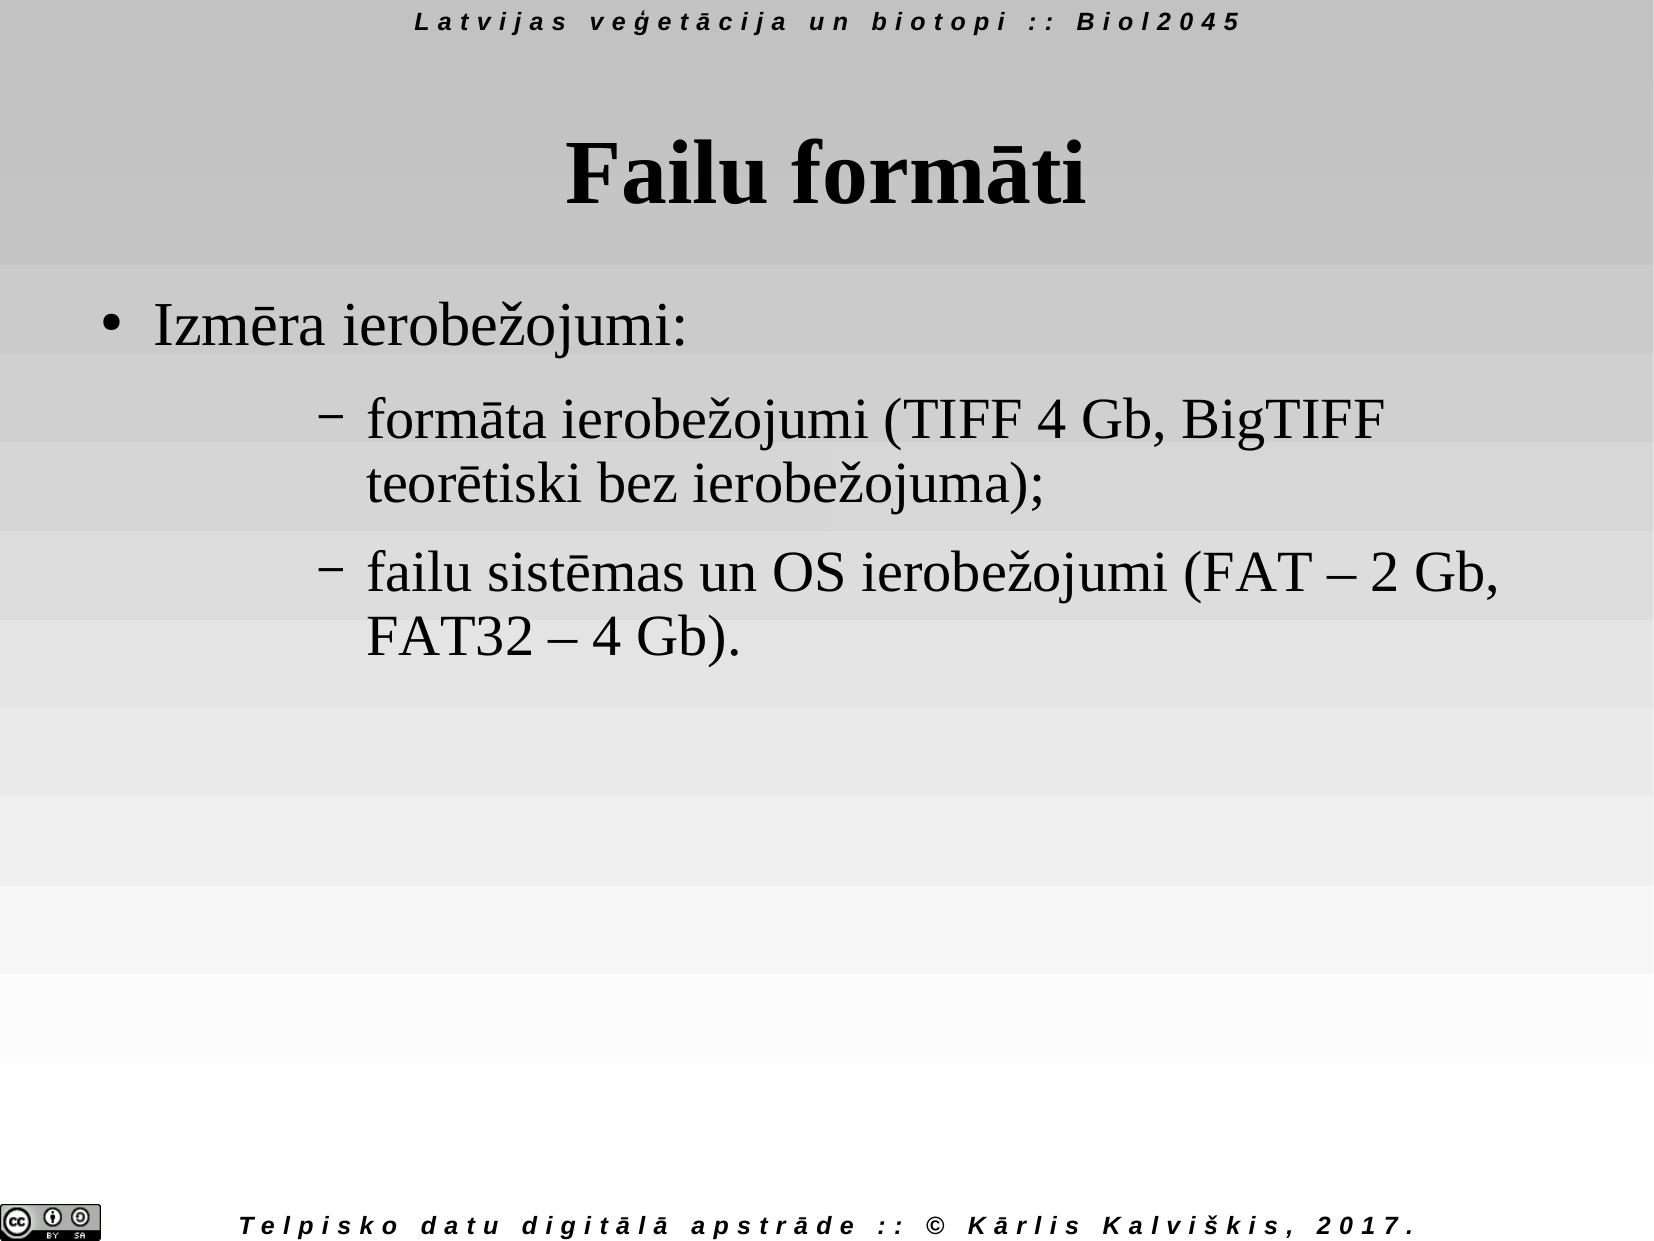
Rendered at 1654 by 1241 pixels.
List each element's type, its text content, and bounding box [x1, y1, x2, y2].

picture [0, 0, 1654, 1241]
title Failu formāti [29, 49, 1625, 296]
list Izmēra ierobežojumi: formāta ierobežojumi (TIFF 4 Gb, BigTIFF teorētiski bez ierobežojuma); failu sistēmas un OS ierobežojumi (FAT – 2 Gb, FAT32 – 4 Gb). [82, 289, 1571, 1098]
